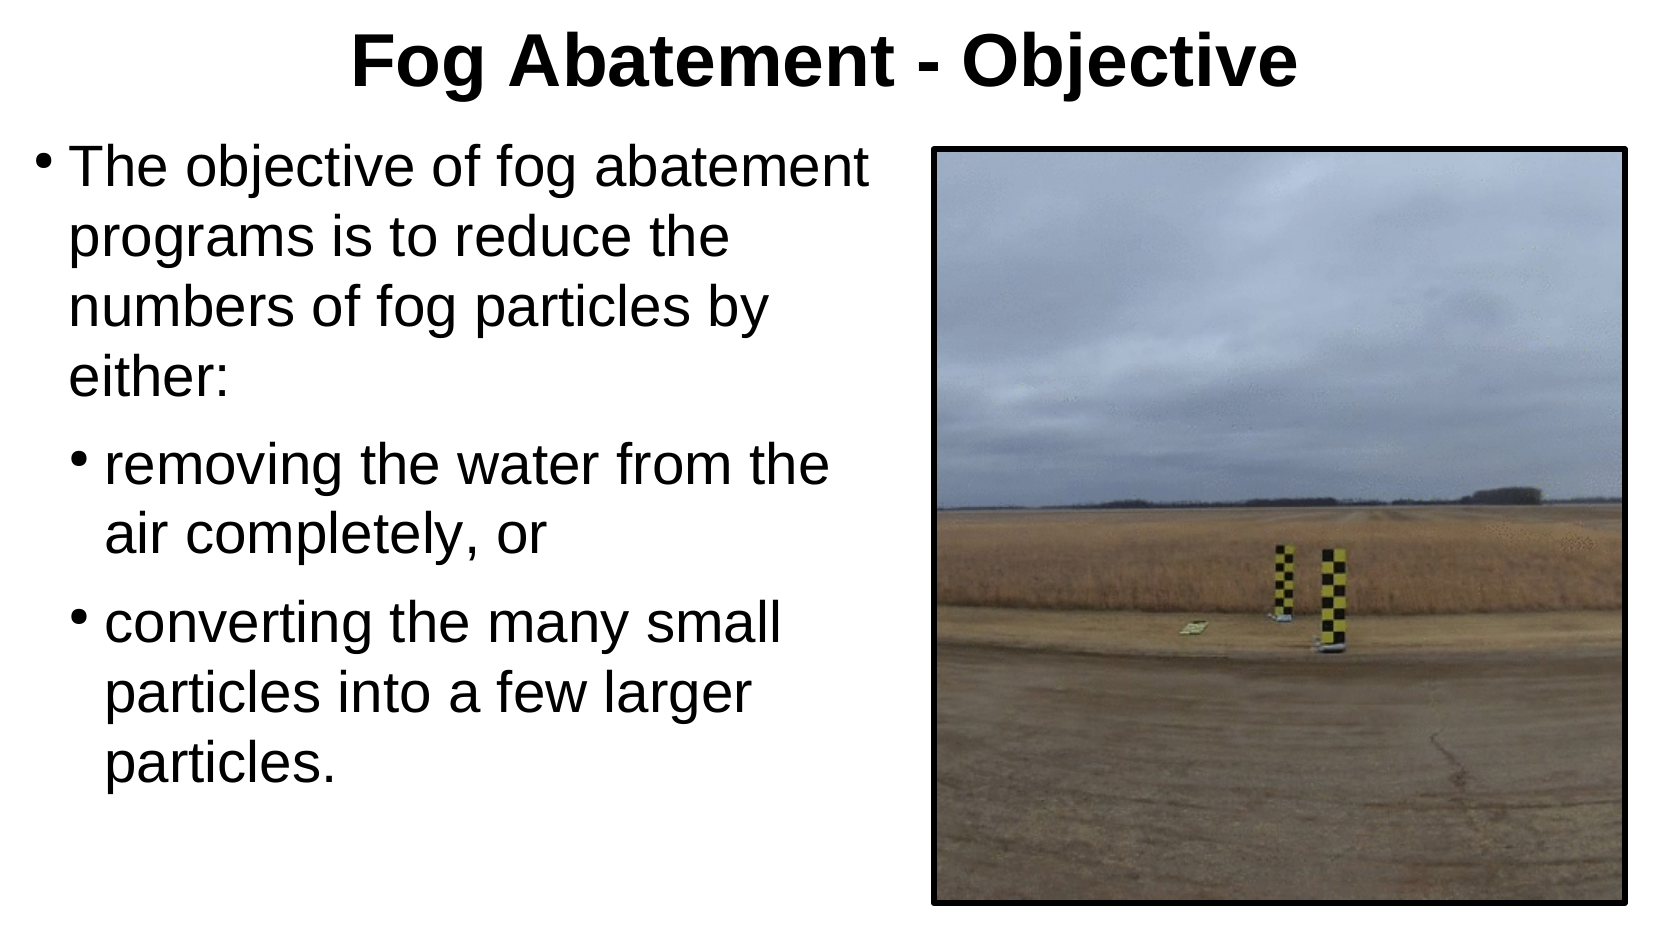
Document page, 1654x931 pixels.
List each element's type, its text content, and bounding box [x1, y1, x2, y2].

title Fog Abatement - Objective [0, 5, 1654, 107]
text_box The objective of fog abatement programs is to reduce the numbers of fog particles by either: removing the water from the air completely, or converting the many small particles into a few larger particles. [4, 120, 901, 802]
picture [936, 152, 1622, 901]
